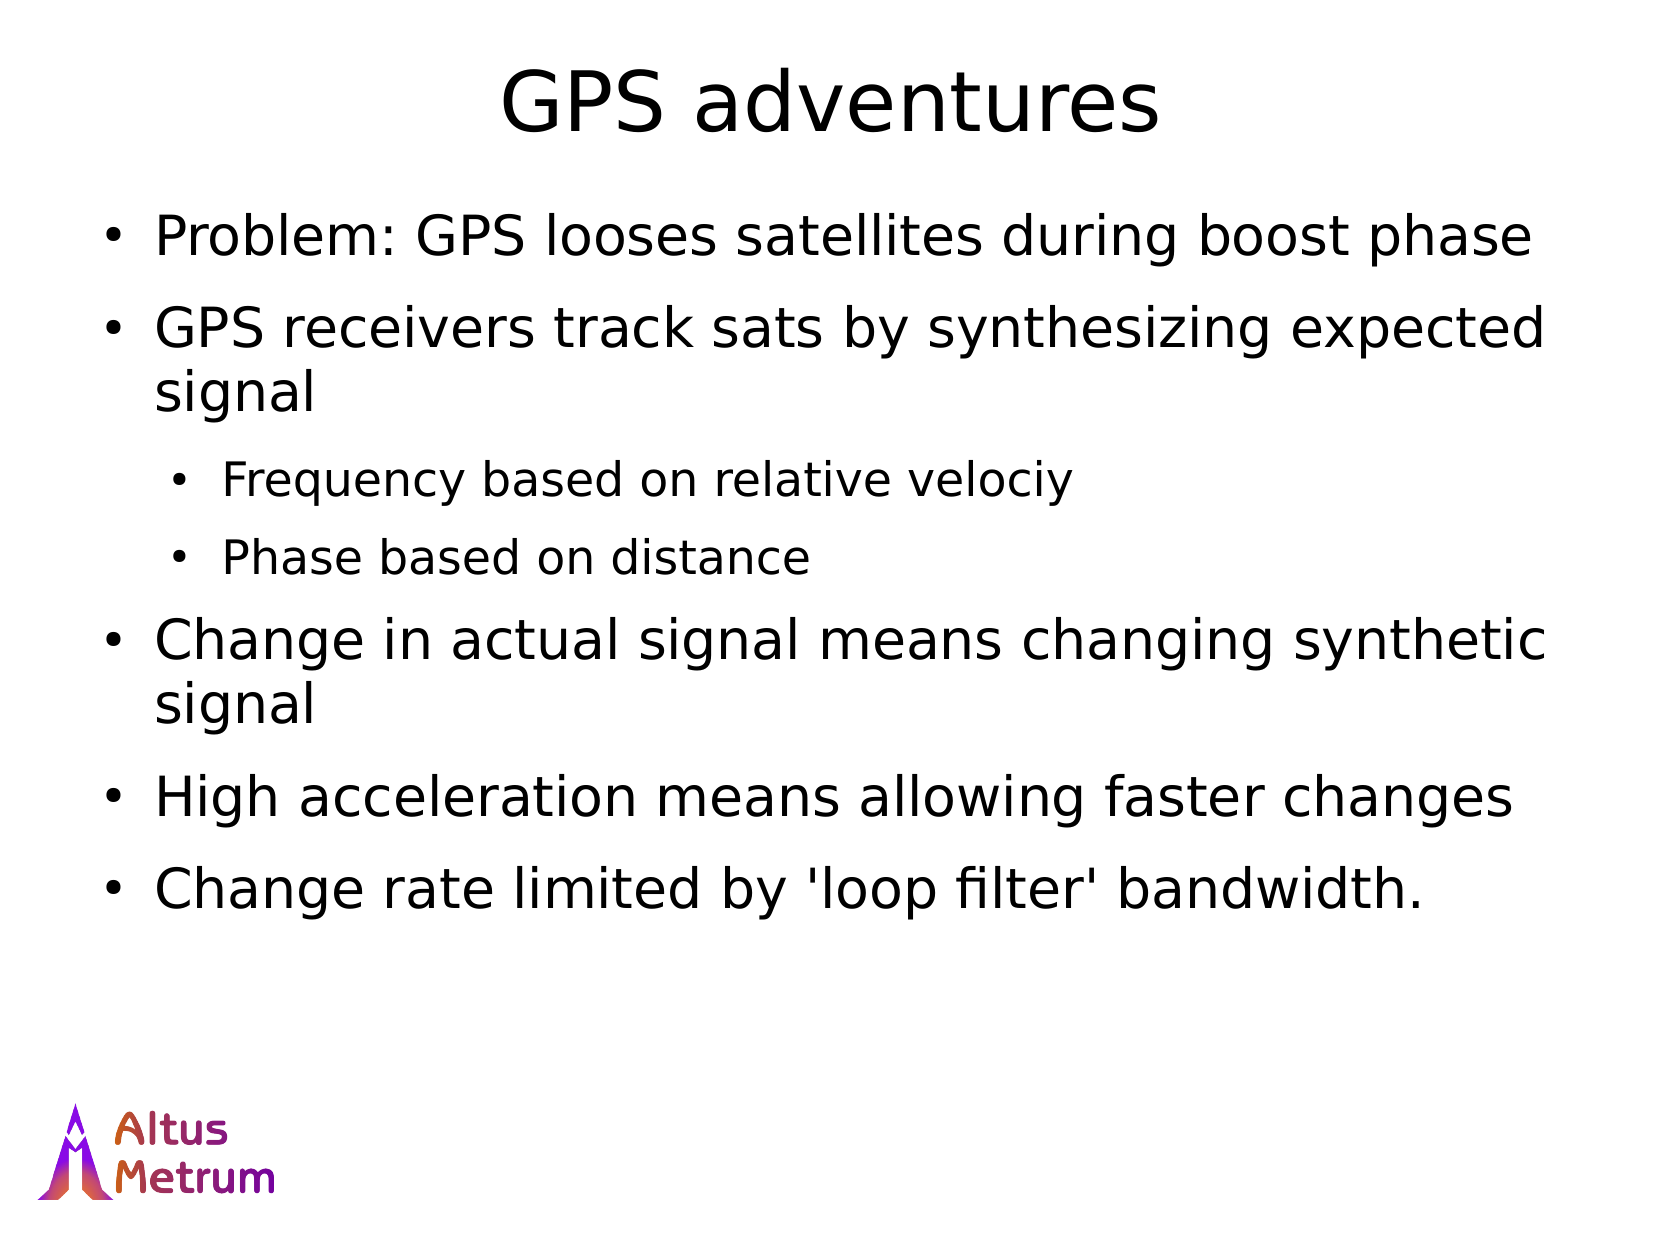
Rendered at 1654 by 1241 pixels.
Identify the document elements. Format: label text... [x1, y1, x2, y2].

title GPS adventures [86, 25, 1576, 181]
picture [37, 1103, 274, 1200]
list Problem: GPS looses satellites during boost phase GPS receivers track sats by synthesizing expected signal Frequency based on relative velociy Phase based on distance Change in actual signal means changing synthetic signal High acceleration means allowing faster changes Change rate limited by 'loop filter' bandwidth. [86, 203, 1576, 1023]
